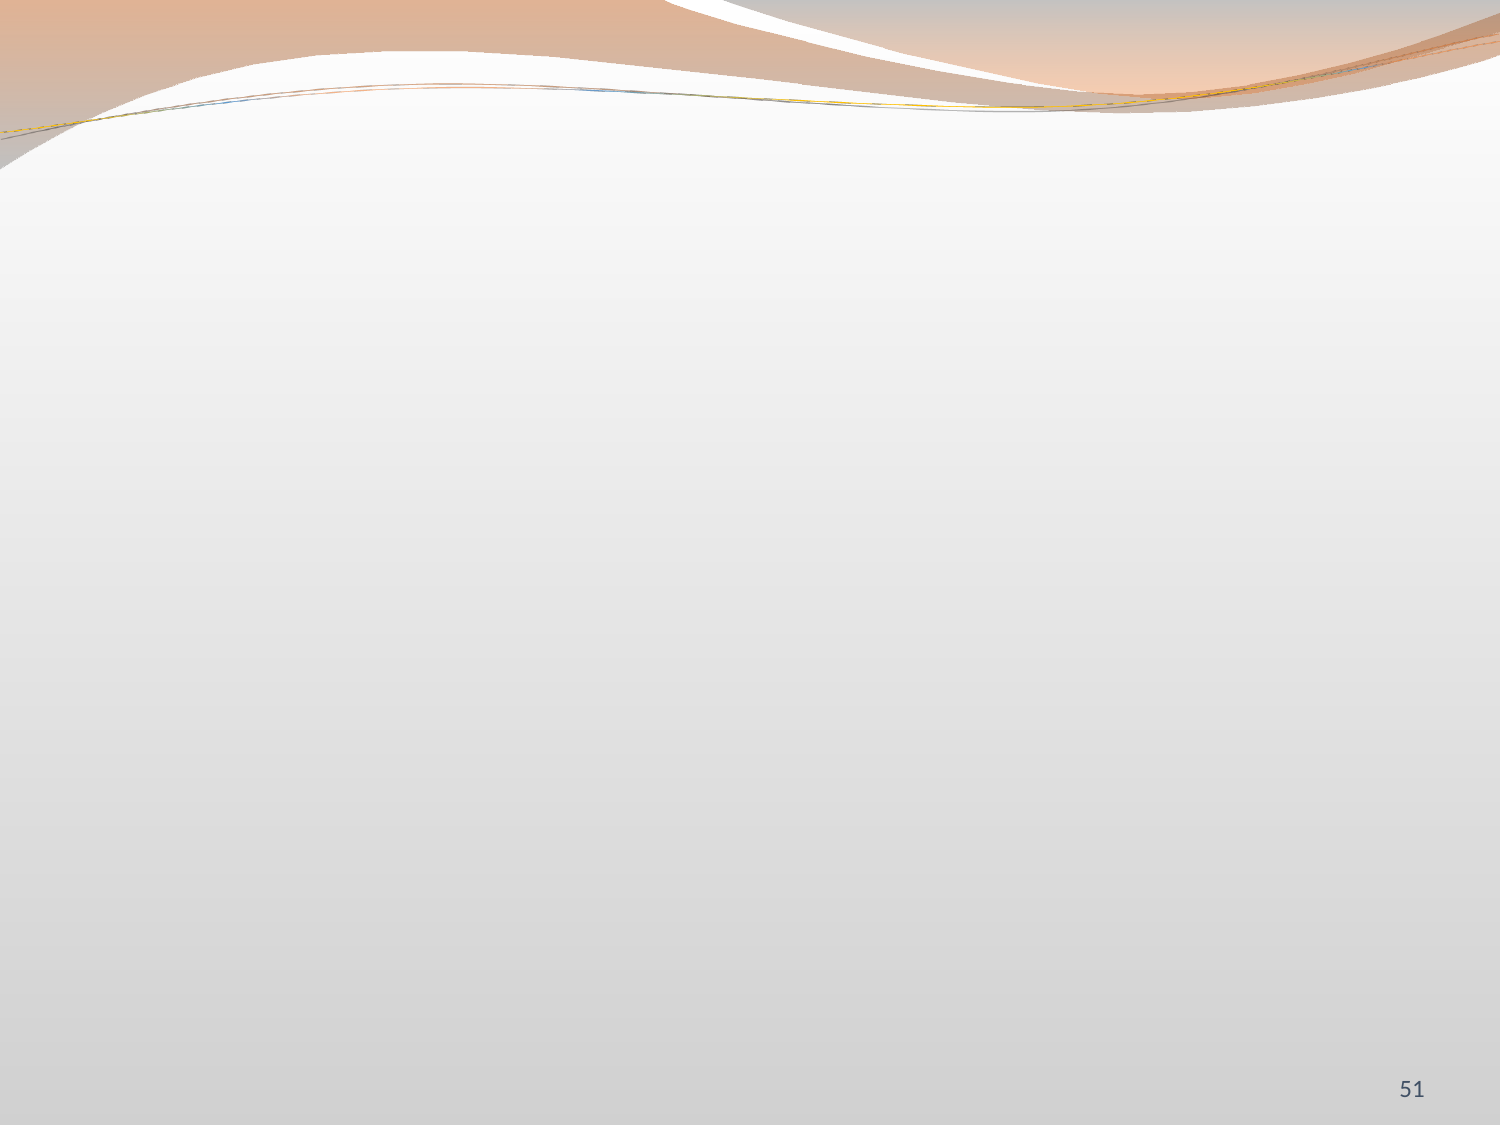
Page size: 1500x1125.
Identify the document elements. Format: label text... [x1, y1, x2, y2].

text_box <編號> [1299, 1042, 1426, 1103]
picture [0, 0, 1500, 1125]
